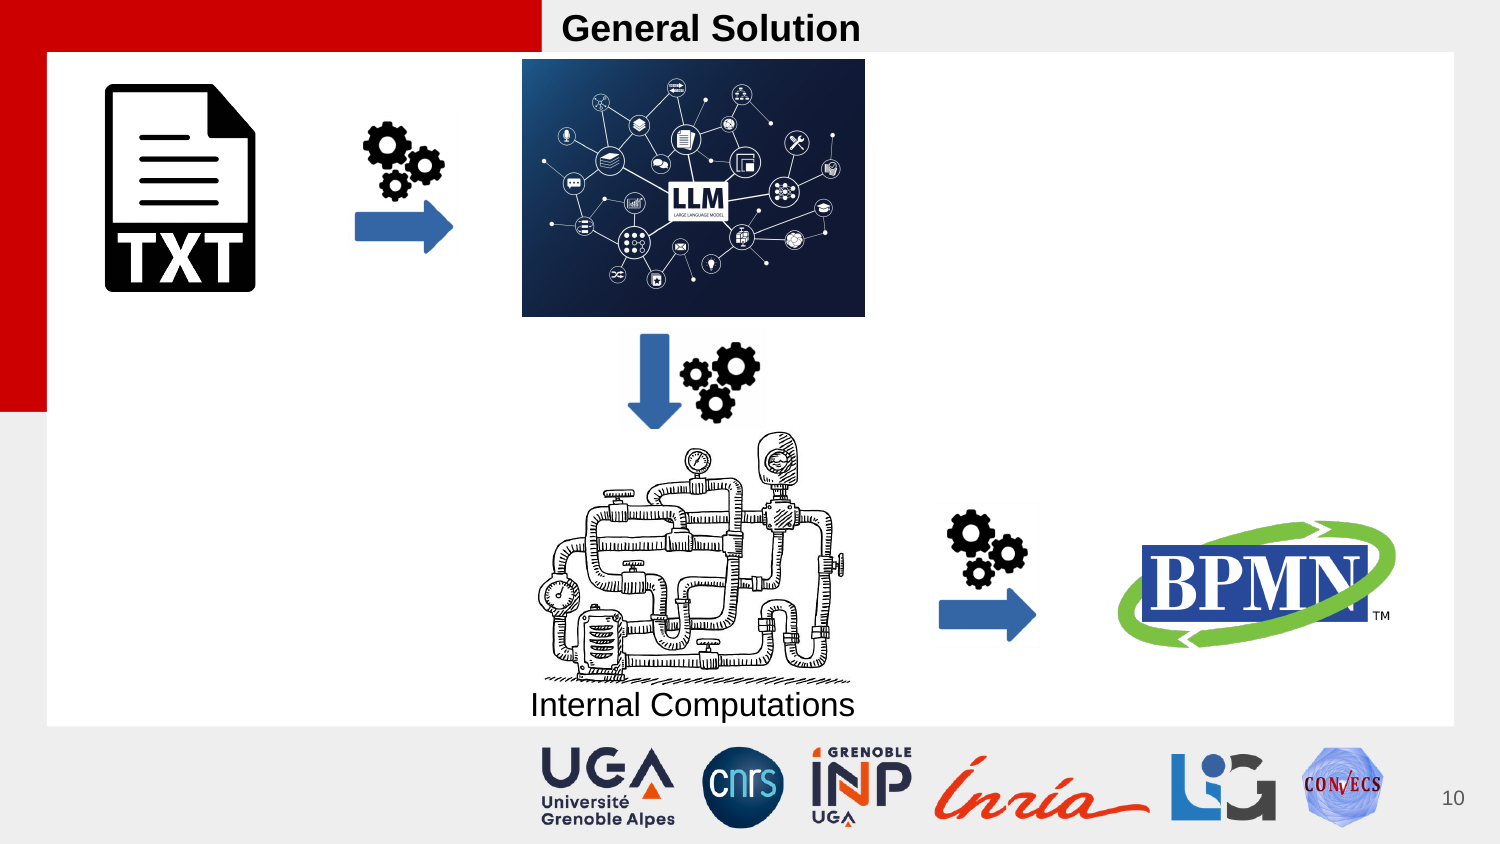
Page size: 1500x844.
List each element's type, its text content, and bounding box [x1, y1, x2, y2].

picture [0, 0, 1500, 844]
slide_number <numéro> [1389, 764, 1480, 830]
text_box General Solution [546, 0, 1441, 55]
text_box Internal Computations [454, 686, 932, 721]
